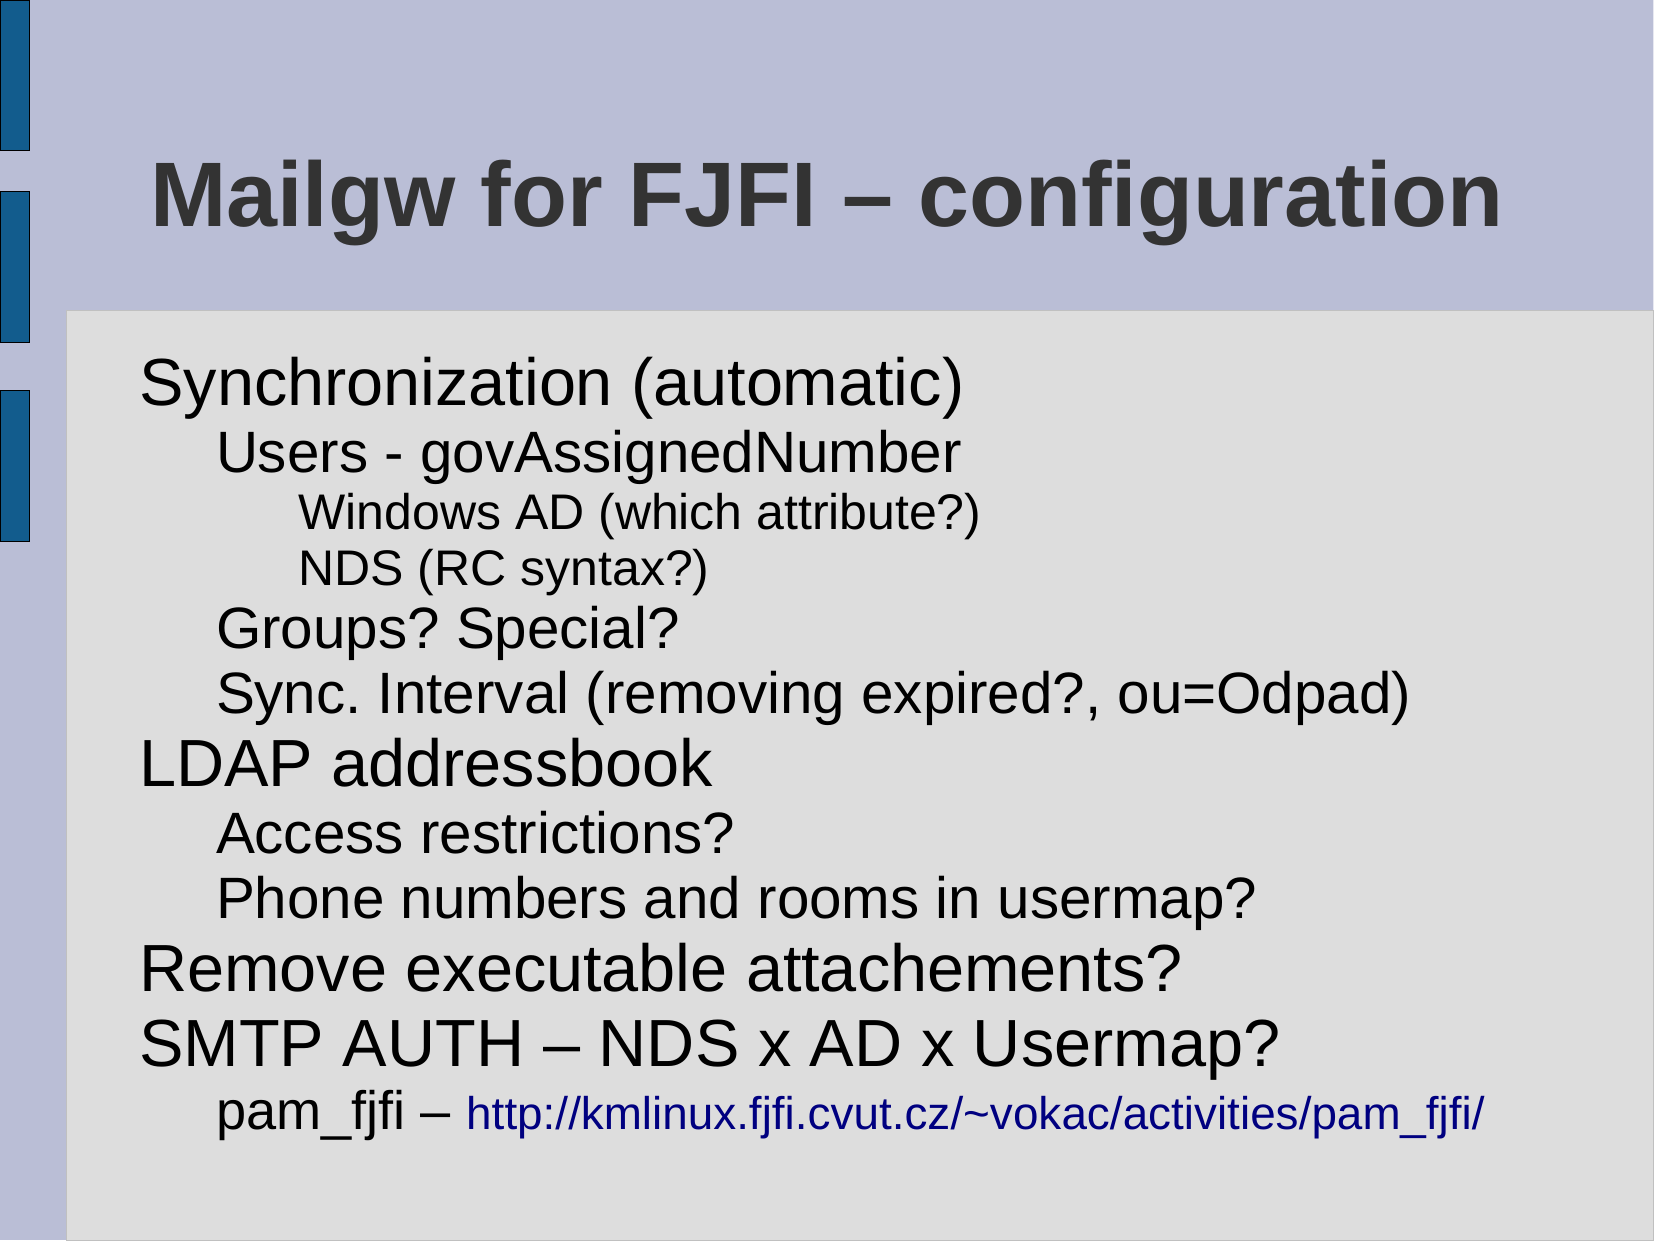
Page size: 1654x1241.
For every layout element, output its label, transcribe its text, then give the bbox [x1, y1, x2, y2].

list Synchronization (automatic) Users - govAssignedNumber Windows AD (which attribute?) NDS (RC syntax?) Groups? Special? Sync. Interval (removing expired?, ou=Odpad) LDAP addressbook Access restrictions? Phone numbers and rooms in usermap? Remove executable attachements? SMTP AUTH – NDS x AD x Usermap? pam_fjfi – http://kmlinux.fjfi.cvut.cz/~vokac/activities/pam_fjfi/ [121, 344, 1534, 1207]
title Mailgw for FJFI – configuration [121, 91, 1534, 299]
